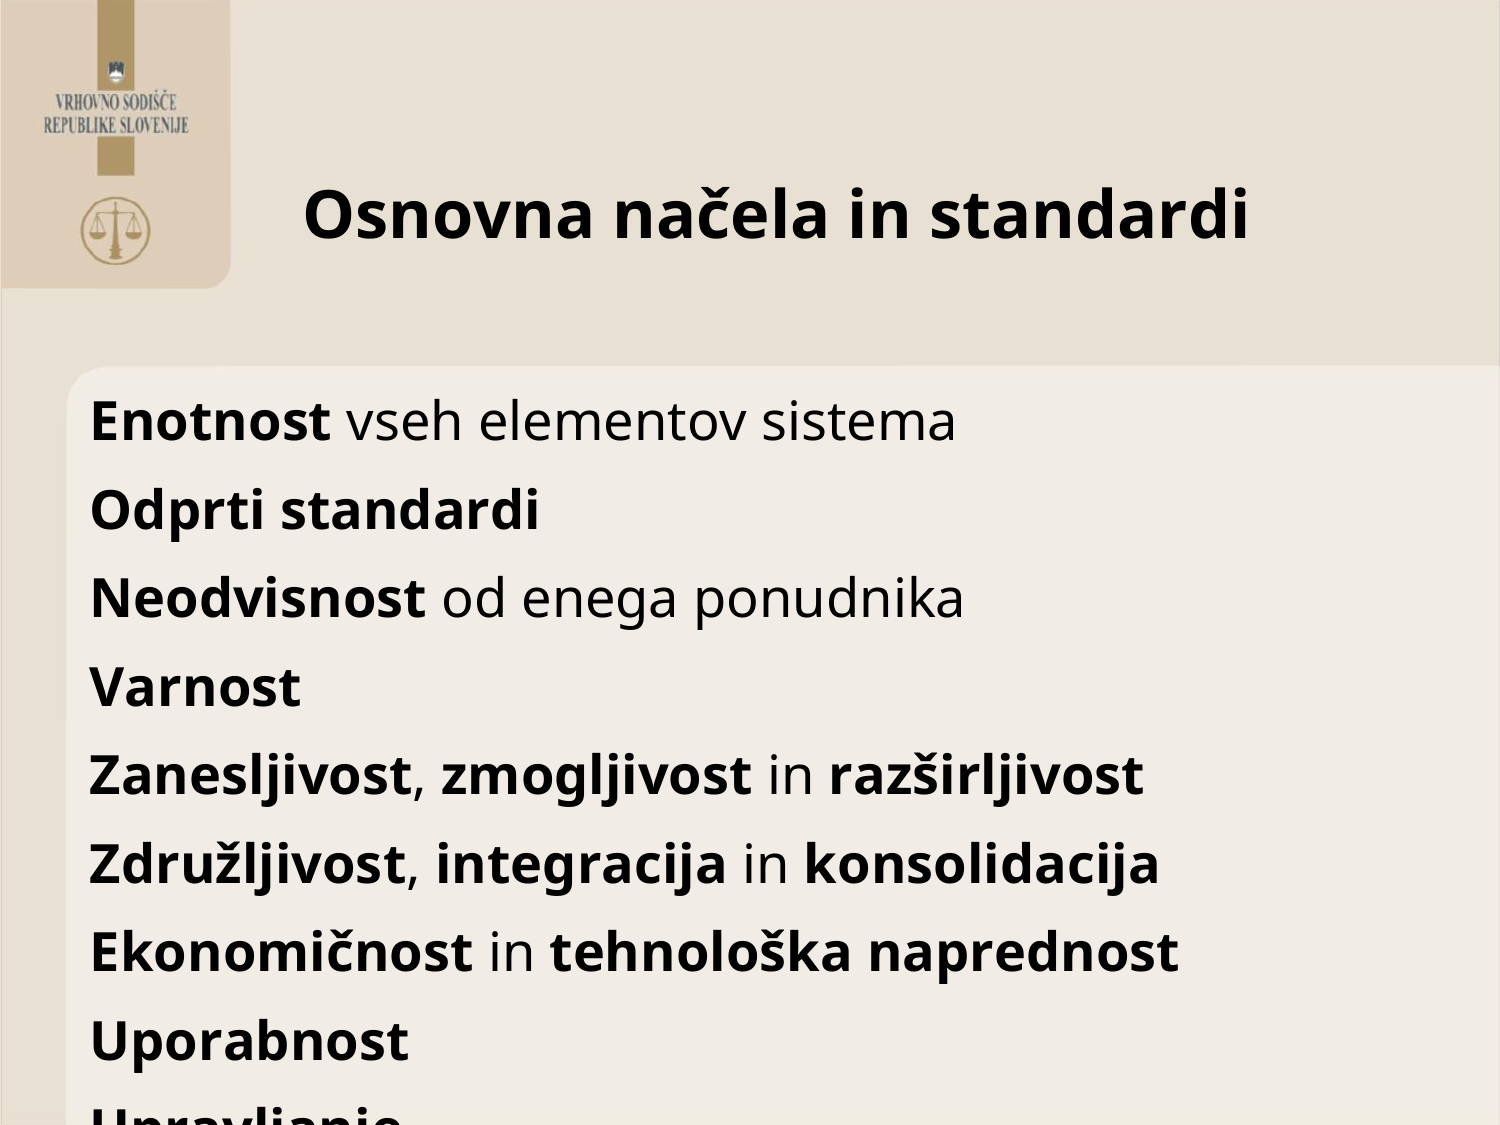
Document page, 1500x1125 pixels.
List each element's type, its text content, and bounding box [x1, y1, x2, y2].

list Enotnost vseh elementov sistema Odprti standardi Neodvisnost od enega ponudnika Varnost Zanesljivost, zmogljivost in razširljivost Združljivost, integracija in konsolidacija Ekonomičnost in tehnološka naprednost Uporabnost Upravljanje [74, 374, 1463, 1101]
title Osnovna načela in standardi [287, 166, 1463, 263]
picture [0, 0, 1500, 1125]
